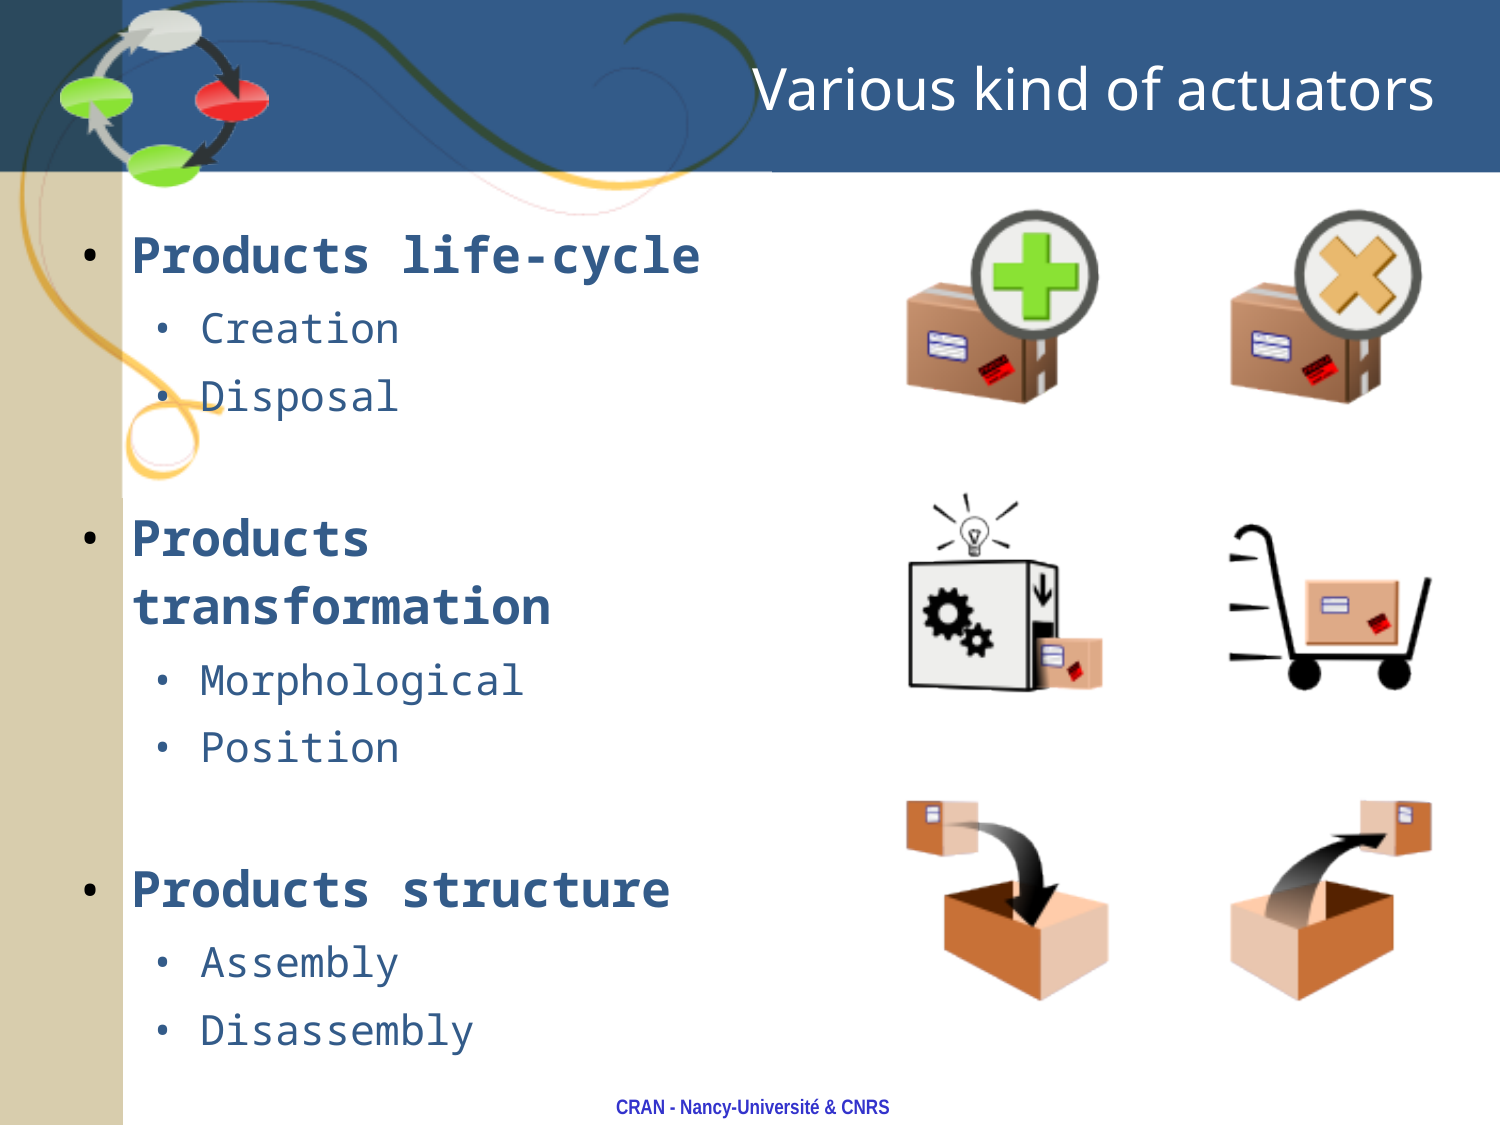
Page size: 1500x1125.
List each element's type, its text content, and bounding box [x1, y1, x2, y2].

picture [1222, 488, 1435, 706]
picture [898, 196, 1112, 414]
picture [0, 0, 772, 498]
picture [1222, 196, 1435, 414]
picture [1222, 788, 1435, 1006]
list Products life-cycle Creation Disposal Products transformation Morphological Position Products structure Assembly Disassembly [75, 220, 815, 949]
picture [898, 788, 1112, 1006]
picture [898, 488, 1112, 706]
title Various kind of actuators [269, 0, 1471, 176]
